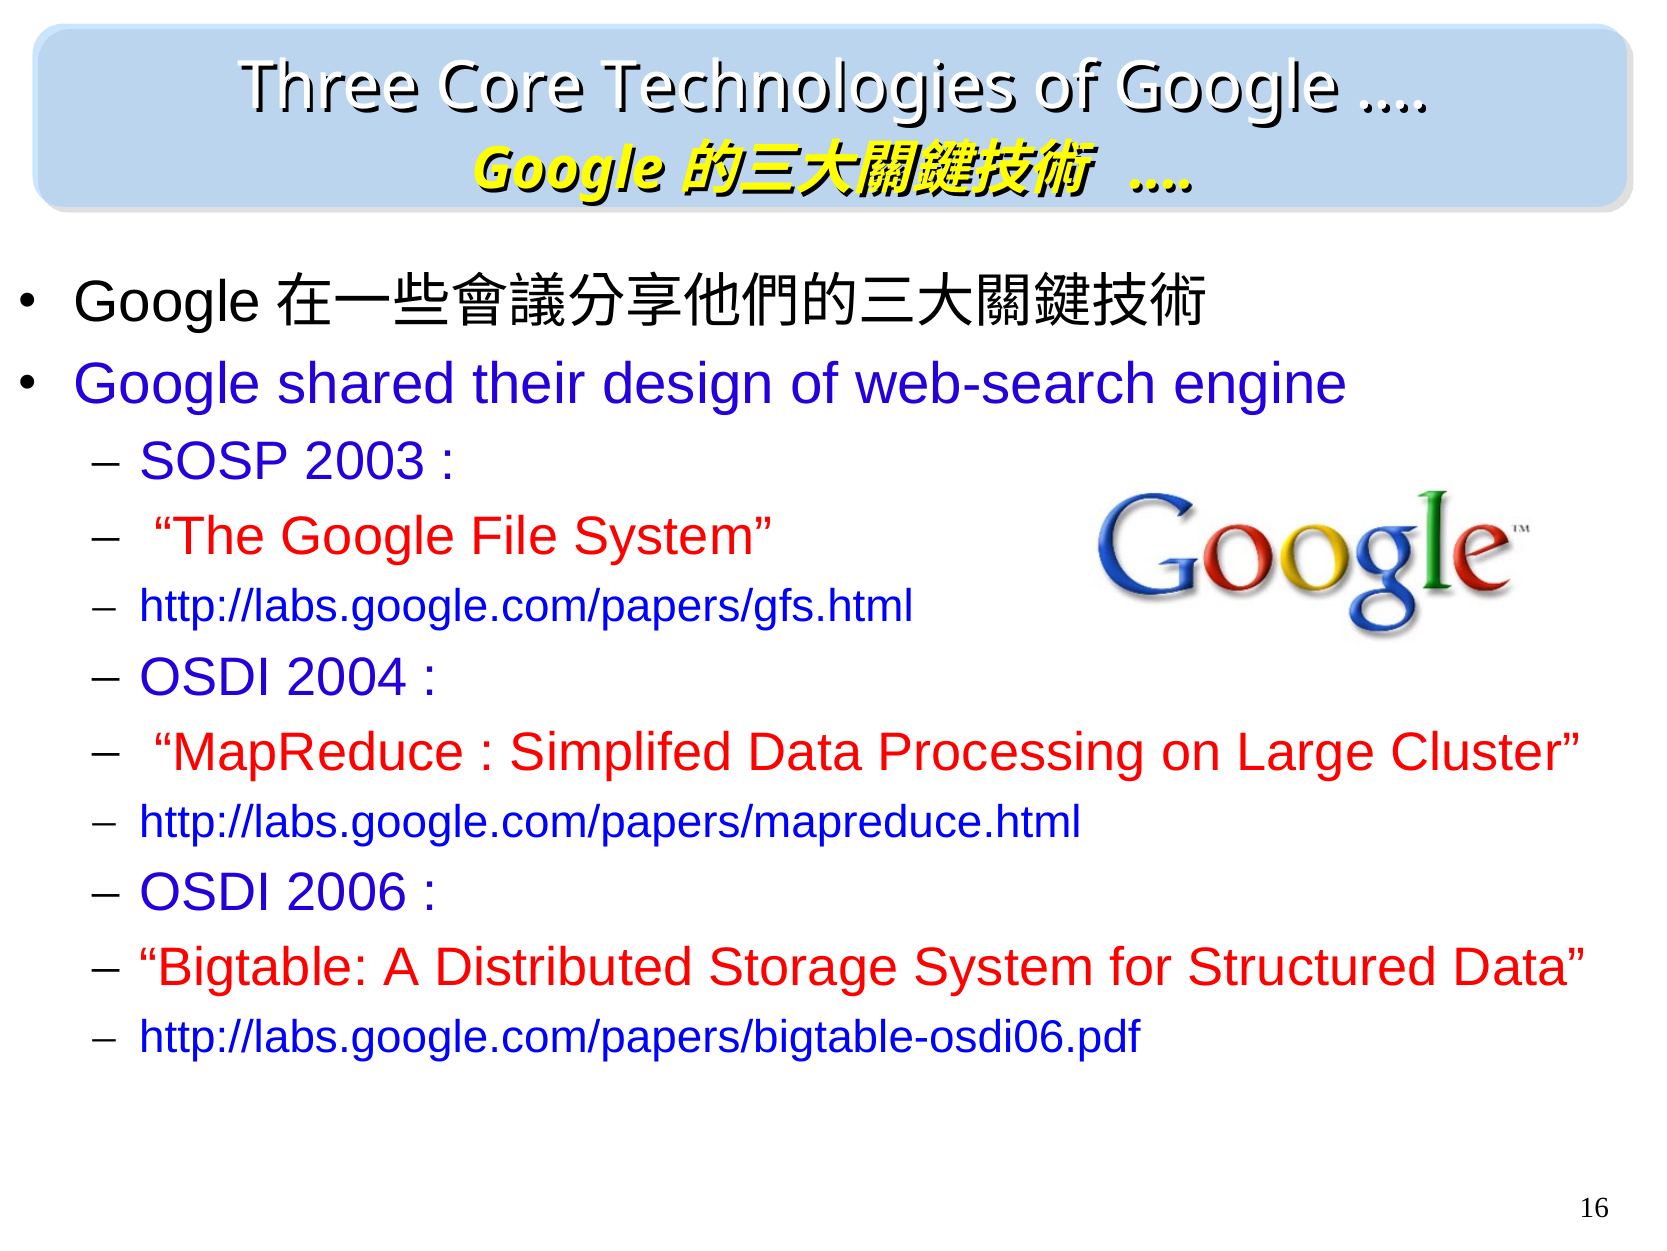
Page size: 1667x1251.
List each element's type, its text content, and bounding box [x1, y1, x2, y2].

title Three Core Technologies of Google .... Google的三大關鍵技術 .... [124, 30, 1542, 203]
text_box [32, 23, 1628, 207]
list Google在一些會議分享他們的三大關鍵技術 Google shared their design of web-search engine SOSP 2003 : “The Google File System” http://labs.google.com/papers/gfs.html OSDI 2004 : “MapReduce : Simplifed Data Processing on Large Cluster” http://labs.google.com/papers/mapreduce.html OSDI 2006 : “Bigtable: A Distributed Storage System for Structured Data” http://labs.google.com/papers/bigtable-osdi06.pdf [17, 265, 1624, 1191]
